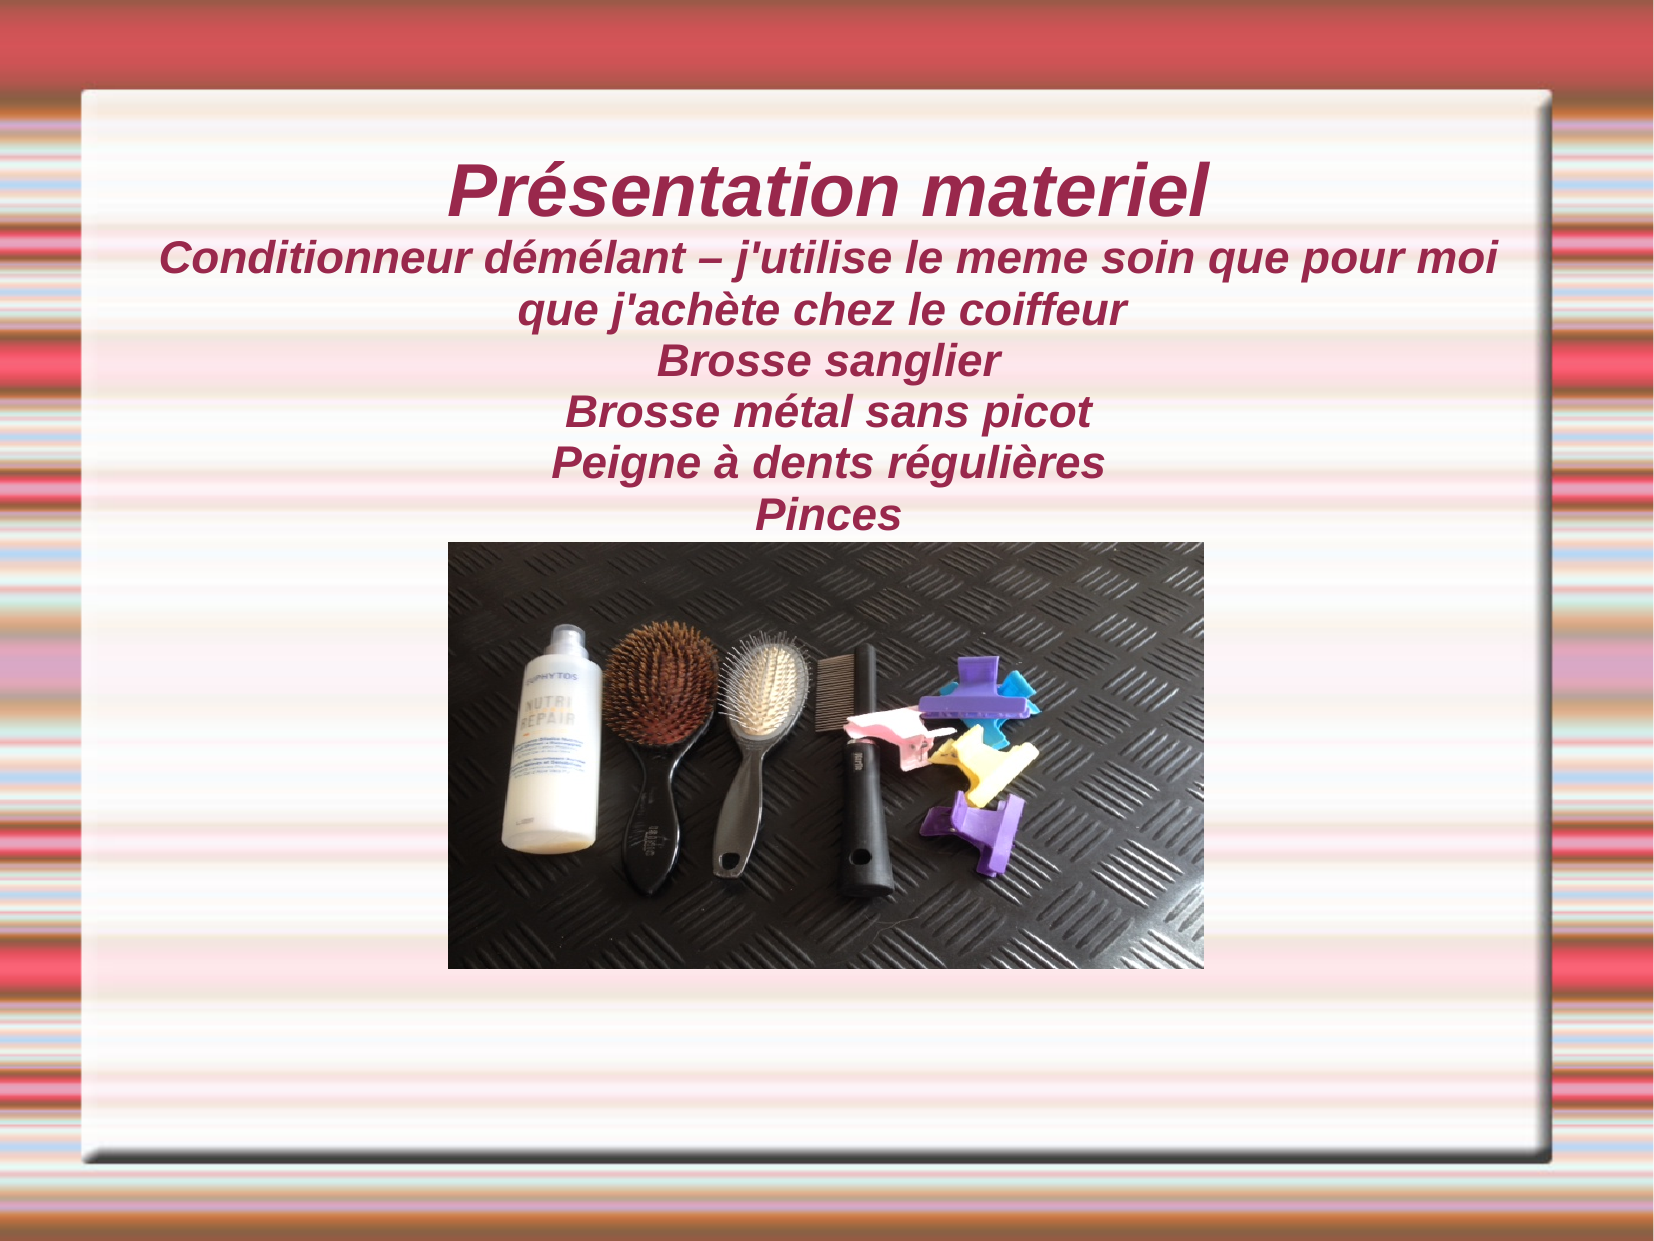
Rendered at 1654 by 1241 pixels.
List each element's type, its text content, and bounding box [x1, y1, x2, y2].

picture [0, 0, 1654, 1241]
title Présentation materiel Conditionneur démélant – j'utilise le meme soin que pour moi que j'achète chez le coiffeur Brosse sanglier Brosse métal sans picot Peigne à dents régulières Pinces [88, 0, 1534, 626]
